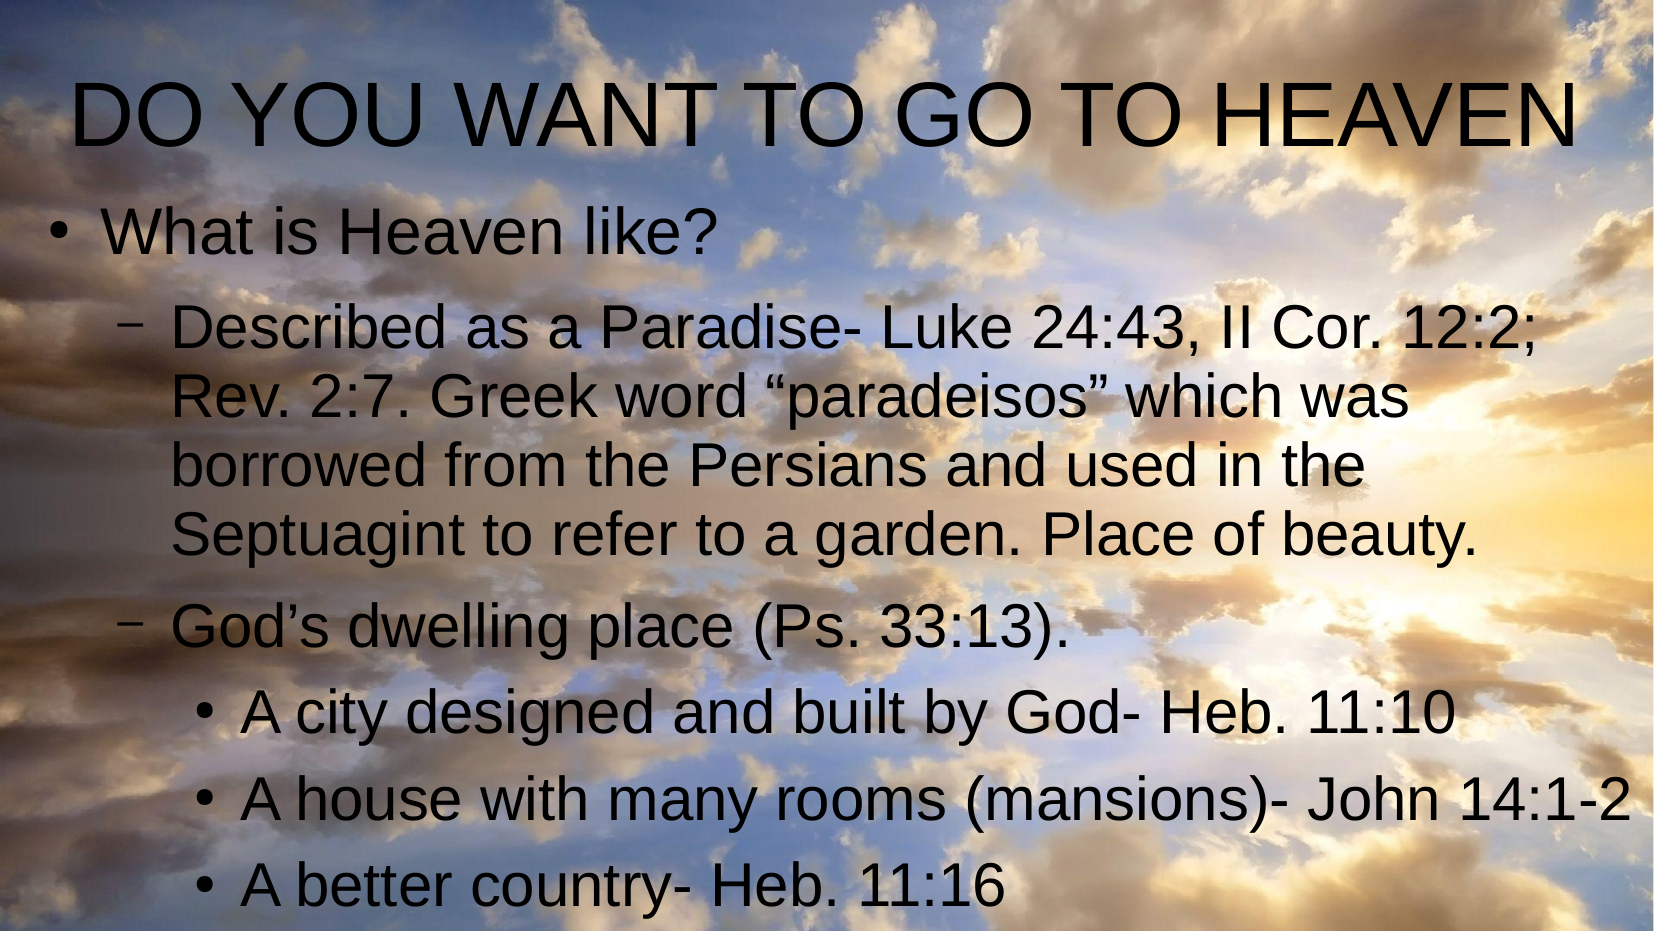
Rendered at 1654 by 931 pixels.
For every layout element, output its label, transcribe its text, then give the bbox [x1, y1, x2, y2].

picture [0, 0, 1654, 931]
title DO YOU WANT TO GO TO HEAVEN [45, 12, 1606, 195]
list What is Heaven like? Described as a Paradise- Luke 24:43, II Cor. 12:2; Rev. 2:7. Greek word “paradeisos” which was borrowed from the Persians and used in the Septuagint to refer to a garden. Place of beauty. God’s dwelling place (Ps. 33:13). A city designed and built by God- Heb. 11:10 A house with many rooms (mansions)- John 14:1-2 A better country- Heb. 11:16 [30, 195, 1636, 931]
